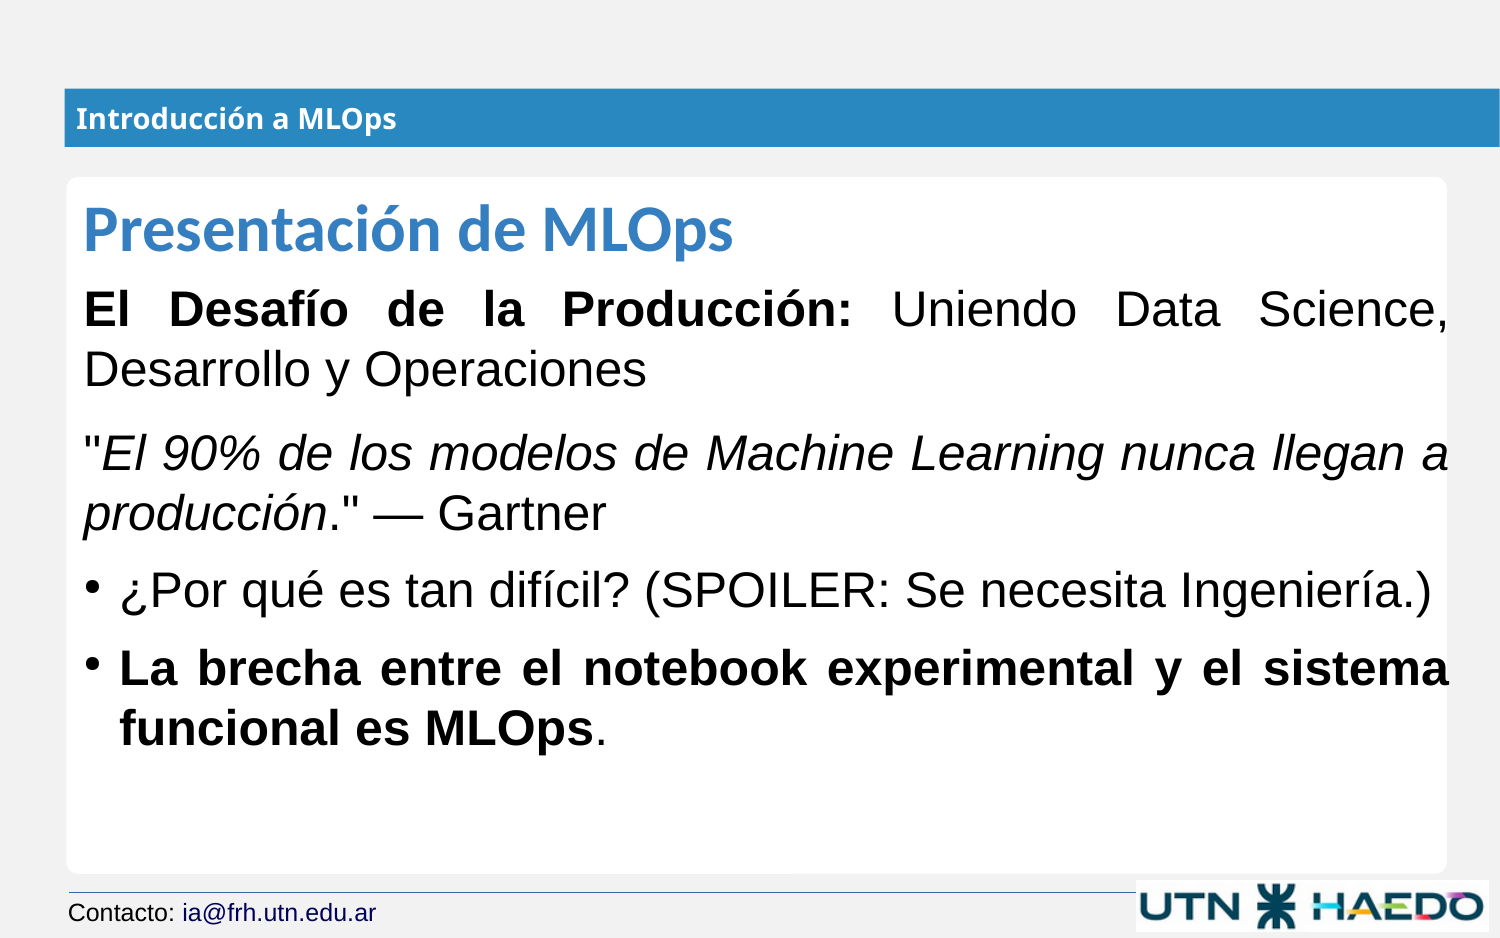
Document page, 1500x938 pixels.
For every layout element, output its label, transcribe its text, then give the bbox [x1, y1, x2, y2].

picture [1136, 880, 1489, 932]
text_box Presentación de MLOps El Desafío de la Producción: Uniendo Data Science, Desarrollo y Operaciones "El 90% de los modelos de Machine Learning nunca llegan a producción." — Gartner ¿Por qué es tan difícil? (SPOILER: Se necesita Ingeniería.) La brecha entre el notebook experimental y el sistema funcional es MLOps. [68, 177, 1465, 874]
text_box Introducción a MLOps [64, 88, 1500, 147]
